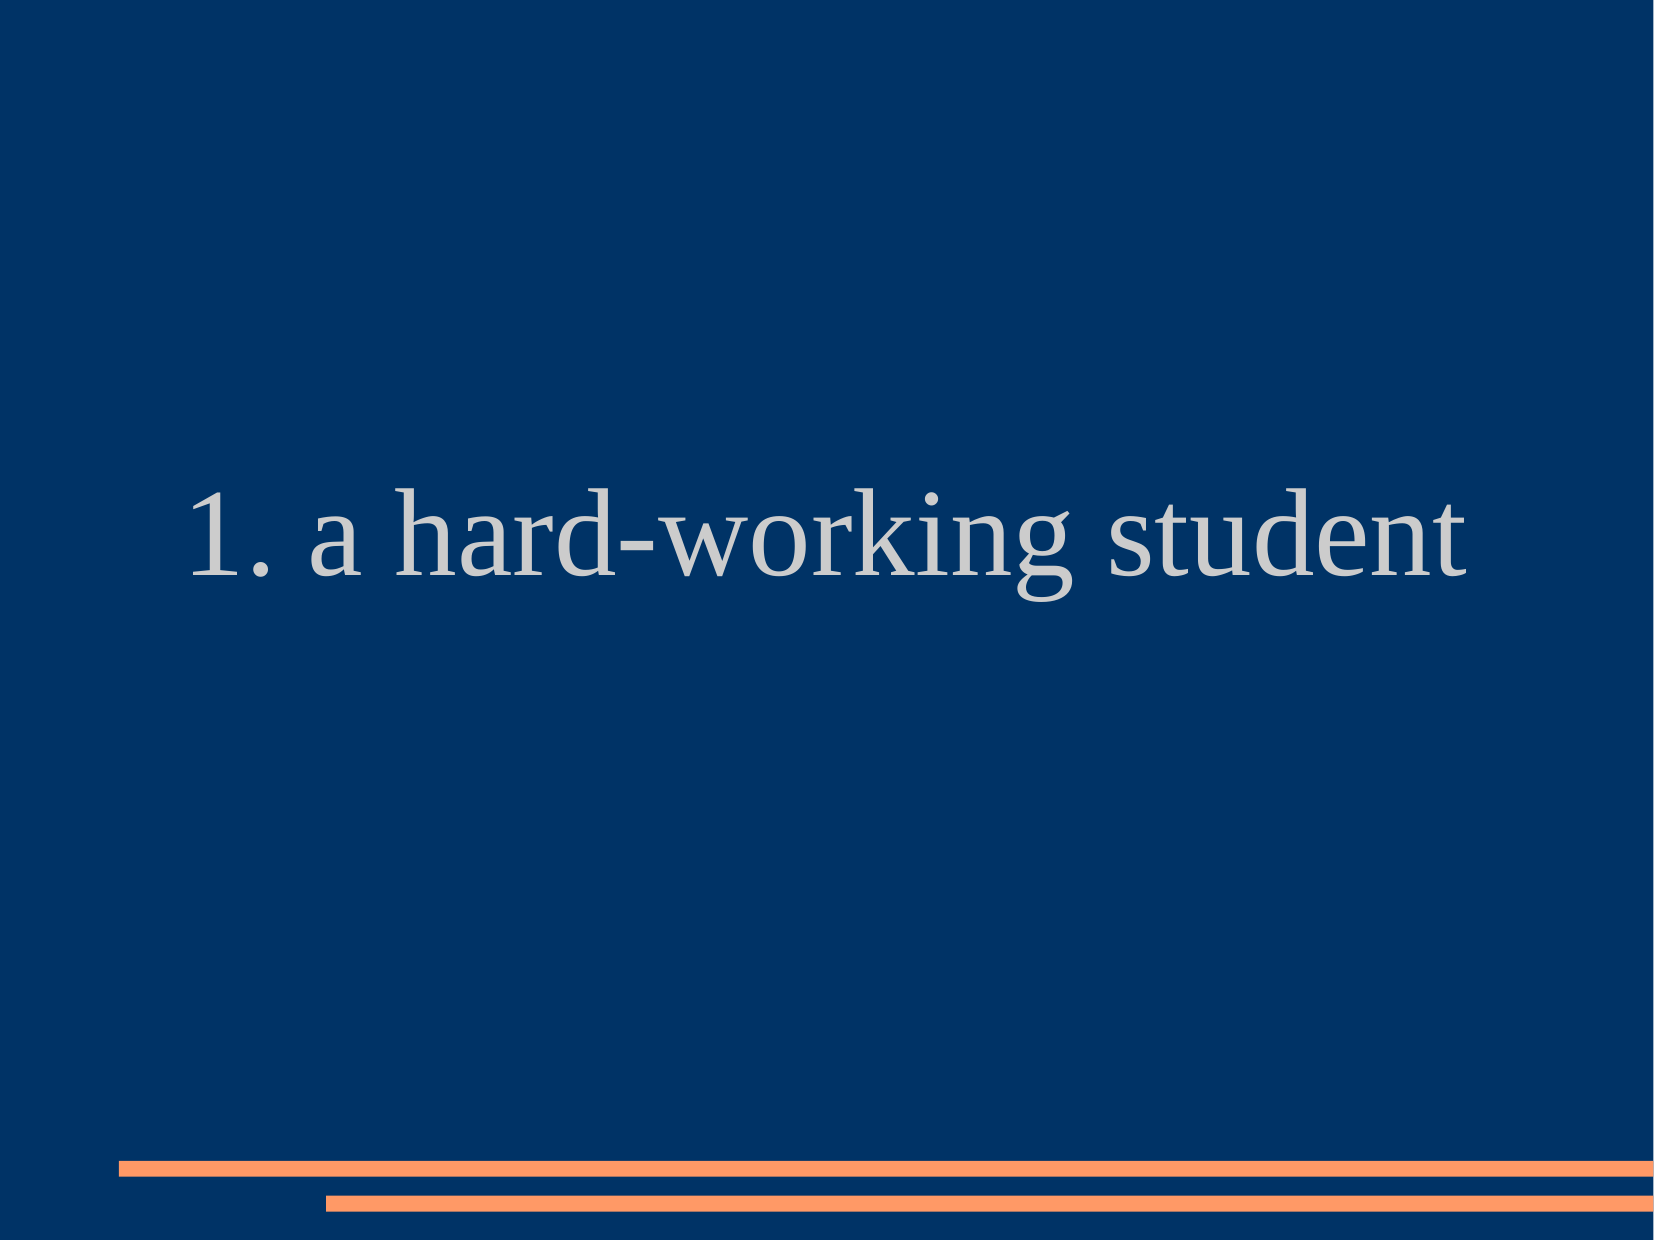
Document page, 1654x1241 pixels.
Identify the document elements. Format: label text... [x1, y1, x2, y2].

subtitle 1. a hard-working student [121, 229, 1561, 1241]
